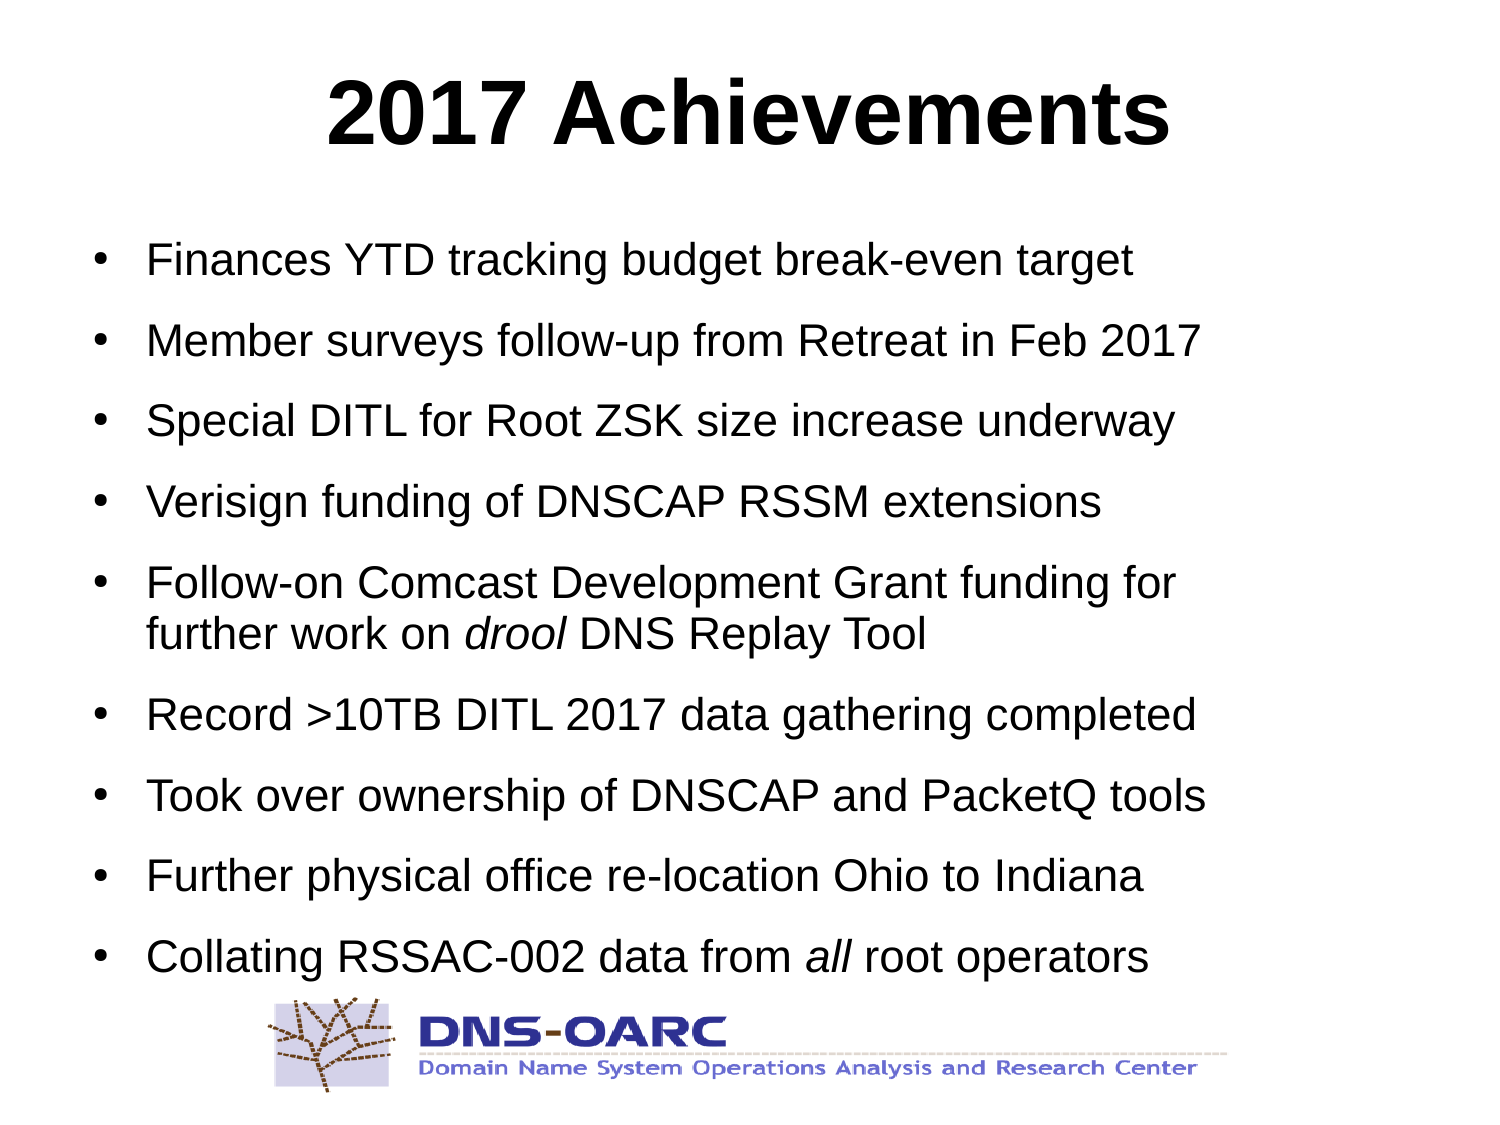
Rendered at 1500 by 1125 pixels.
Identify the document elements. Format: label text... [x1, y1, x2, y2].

title 2017 Achievements [75, 44, 1425, 180]
list Finances YTD tracking budget break-even target Member surveys follow-up from Retreat in Feb 2017 Special DITL for Root ZSK size increase underway Verisign funding of DNSCAP RSSM extensions Follow-on Comcast Development Grant funding for further work on drool DNS Replay Tool Record >10TB DITL 2017 data gathering completed Took over ownership of DNSCAP and PacketQ tools Further physical office re-location Ohio to Indiana Collating RSSAC-002 data from all root operators [75, 233, 1425, 887]
picture [214, 991, 1259, 1099]
